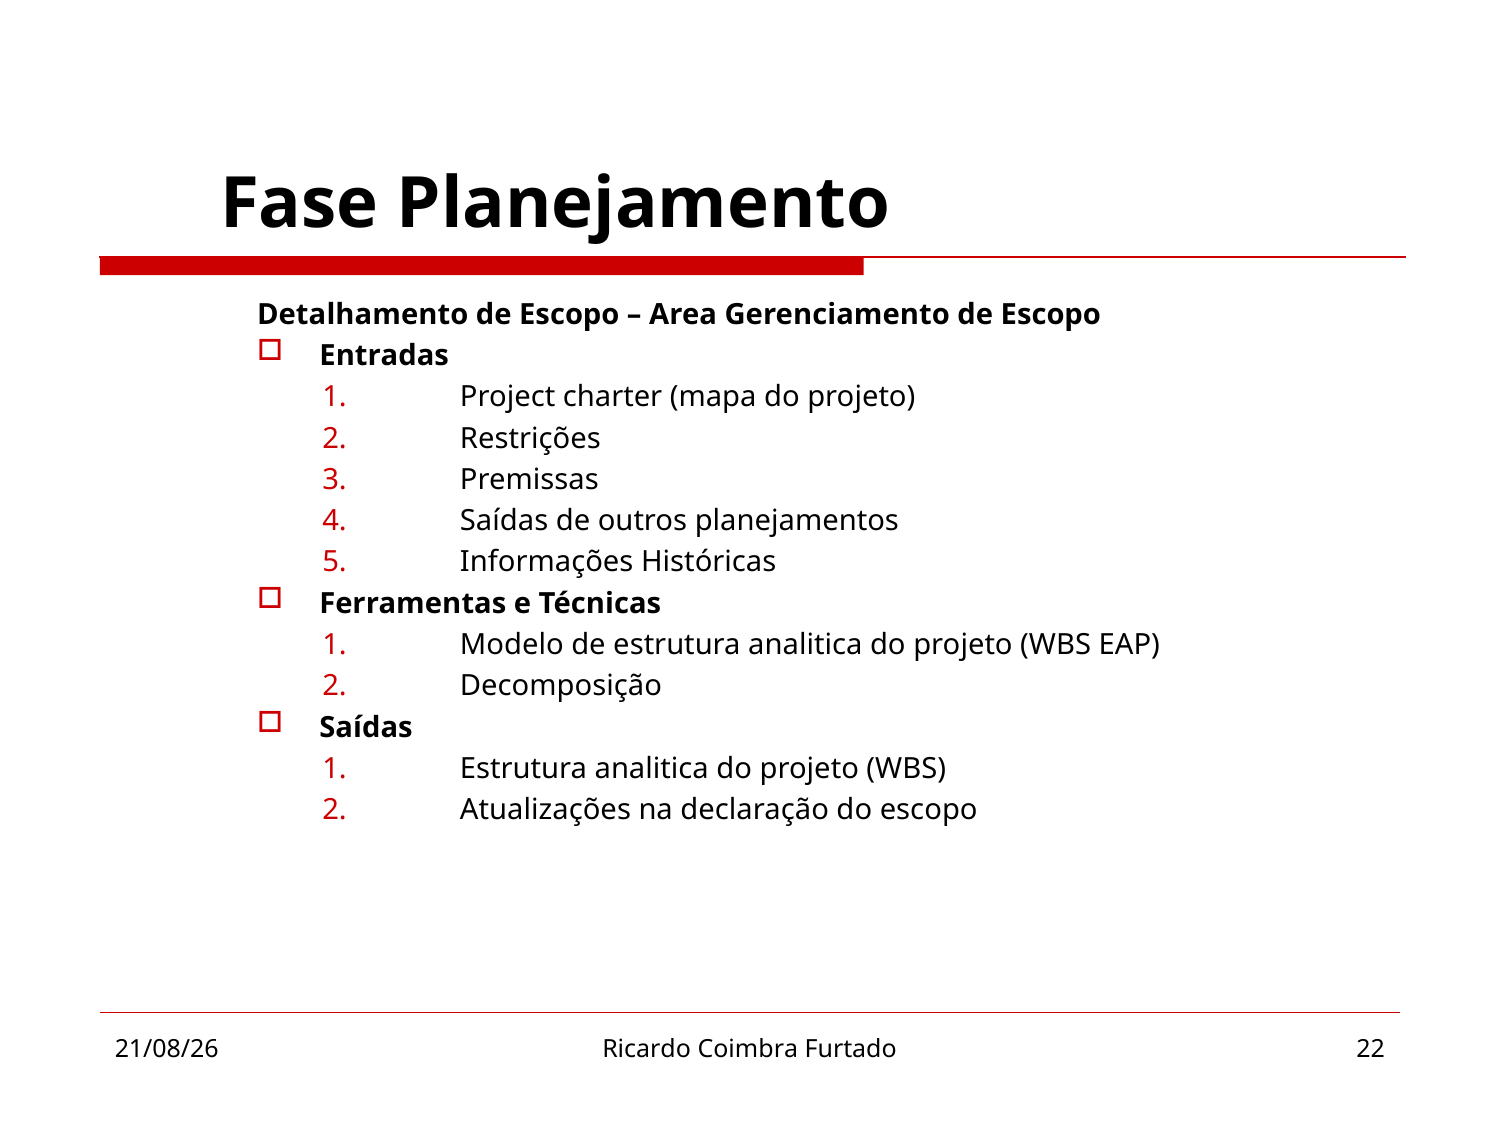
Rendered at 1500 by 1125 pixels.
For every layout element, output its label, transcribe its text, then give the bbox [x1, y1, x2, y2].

list Detalhamento de Escopo – Area Gerenciamento de Escopo Entradas Project charter (mapa do projeto) Restrições Premissas Saídas de outros planejamentos Informações Históricas Ferramentas e Técnicas Modelo de estrutura analitica do projeto (WBS EAP) Decomposição Saídas Estrutura analitica do projeto (WBS) Atualizações na declaração do escopo [92, 287, 1406, 988]
text_box 18/03/16 [99, 1024, 425, 1103]
title Fase Planejamento [94, 50, 1407, 250]
text_box Ricardo Coimbra Furtado [512, 1024, 988, 1103]
text_box <number> [1074, 1024, 1400, 1103]
